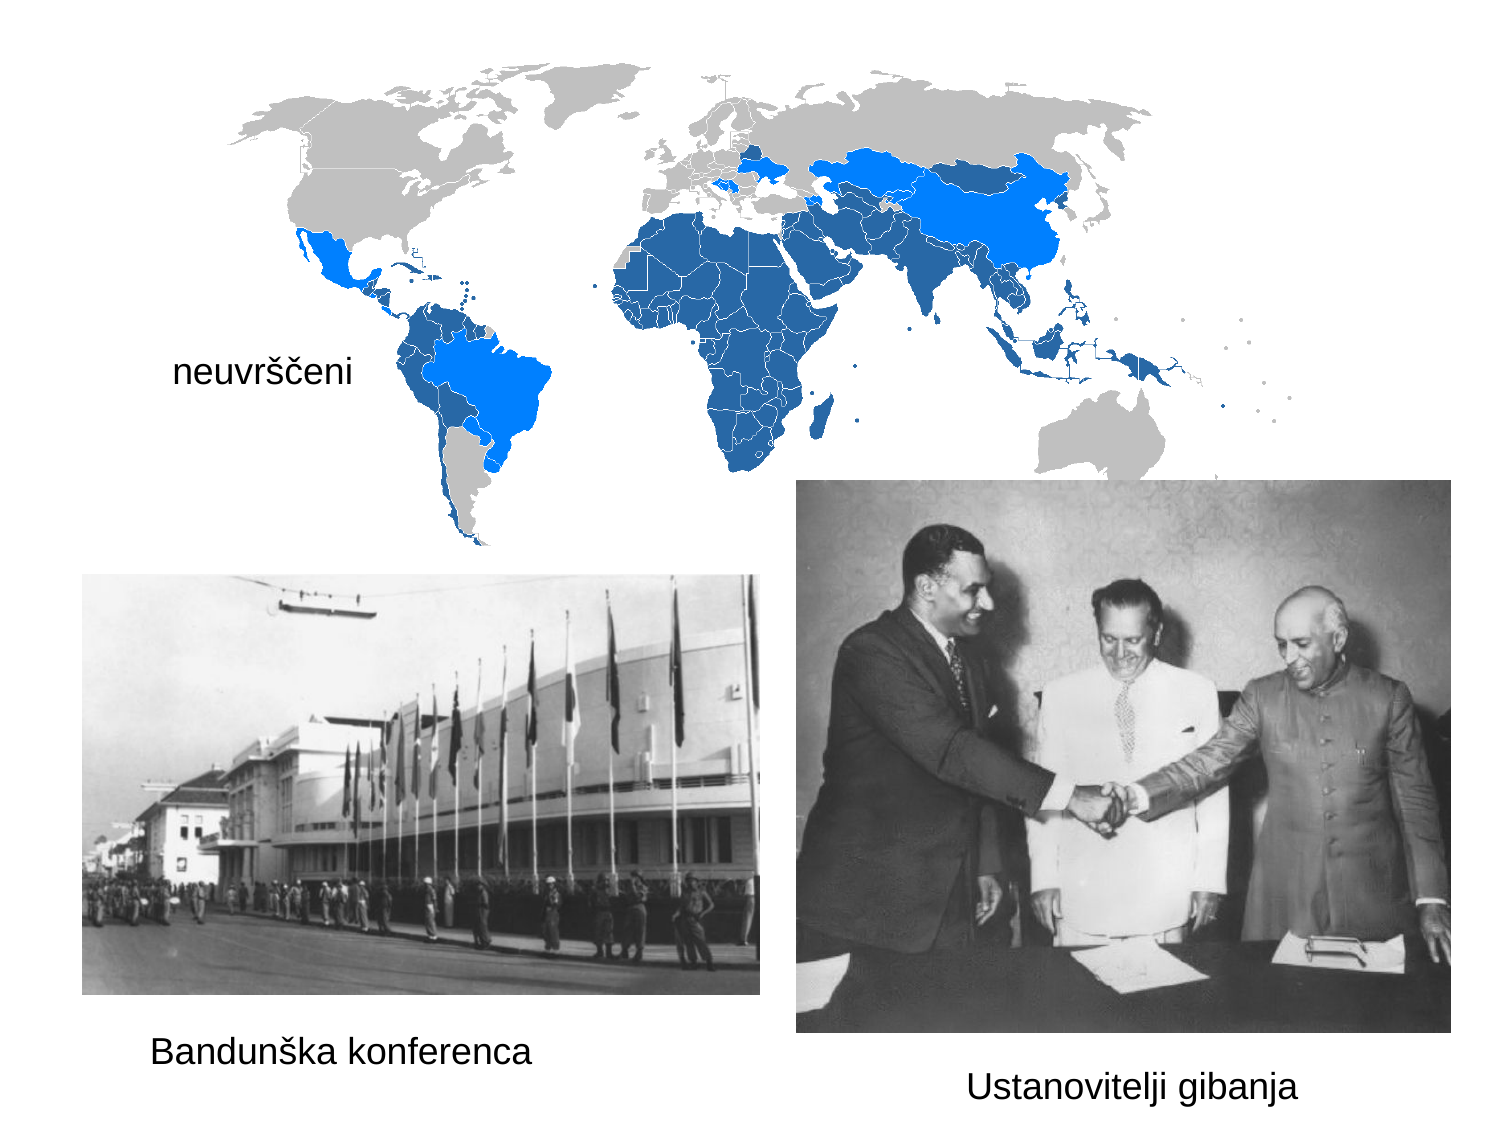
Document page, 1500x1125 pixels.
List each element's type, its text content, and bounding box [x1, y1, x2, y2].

picture [222, 58, 1451, 1033]
picture [82, 574, 760, 995]
text_box Ustanovitelji gibanja [951, 1054, 1313, 1115]
text_box neuvrščeni [157, 339, 368, 400]
text_box Bandunška konferenca [135, 1019, 548, 1080]
